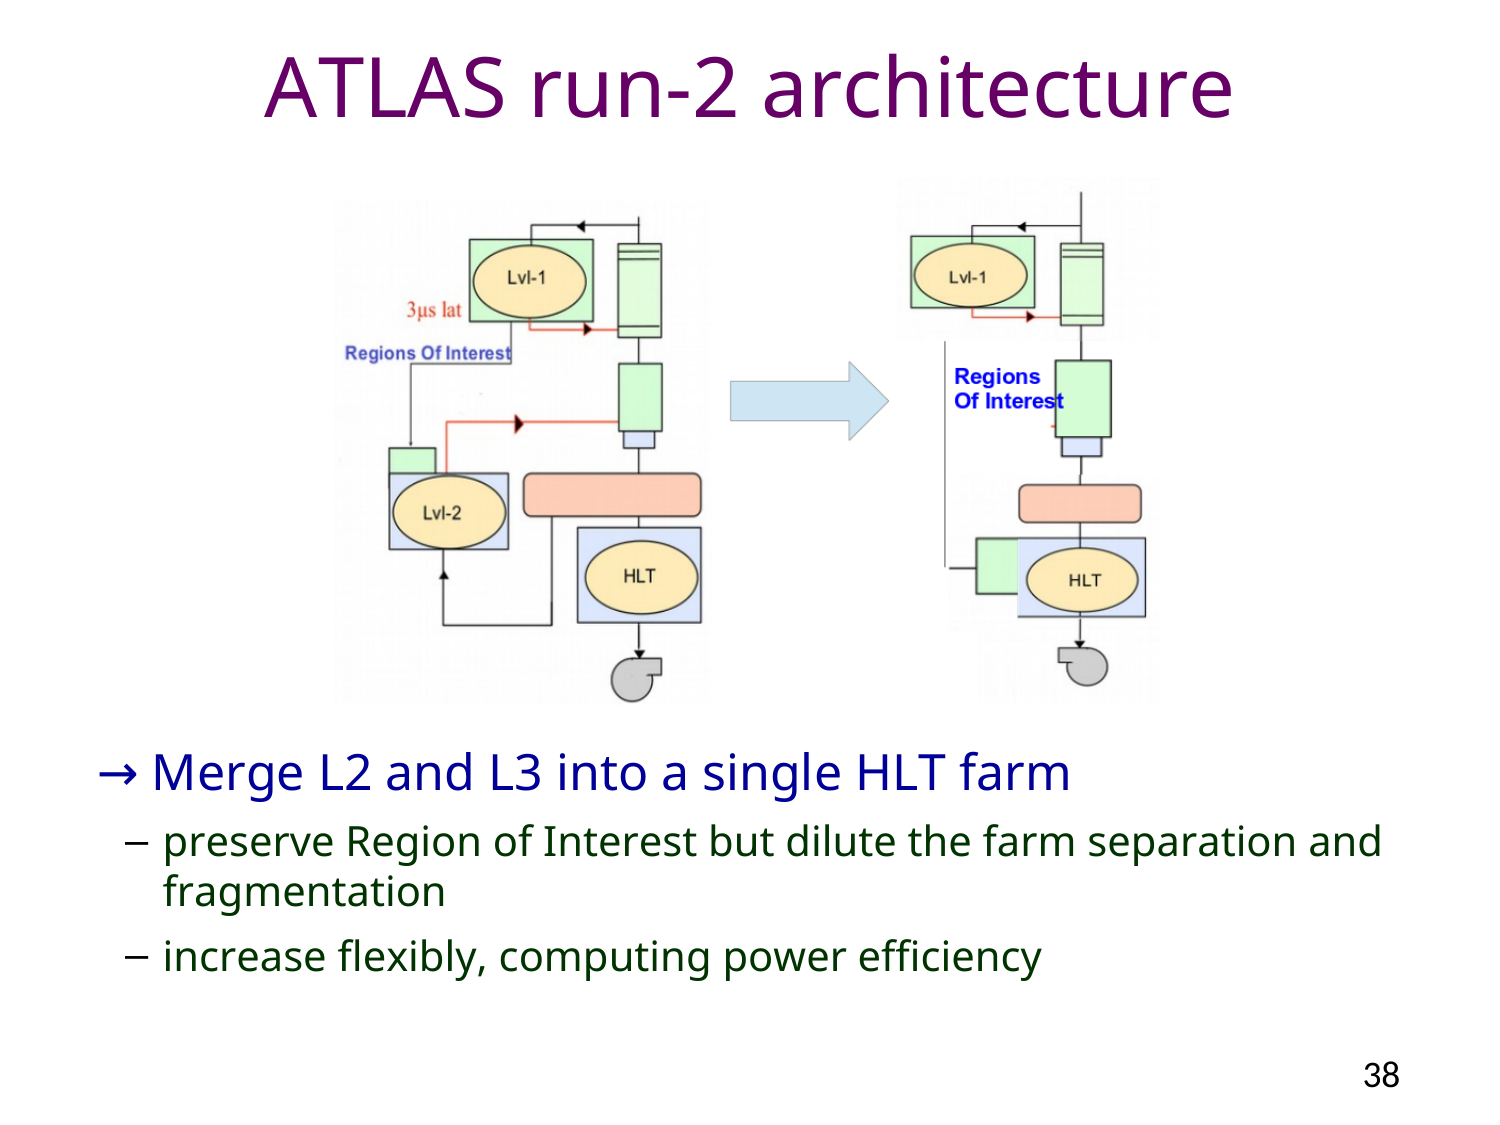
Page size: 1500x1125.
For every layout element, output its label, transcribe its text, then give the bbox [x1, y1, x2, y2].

list → Merge L2 and L3 into a single HLT farm preserve Region of Interest but dilute the farm separation and fragmentation increase flexibly, computing power efficiency [35, 732, 1488, 1038]
picture [334, 174, 1160, 724]
title ATLAS run-2 architecture [6, 0, 1495, 169]
